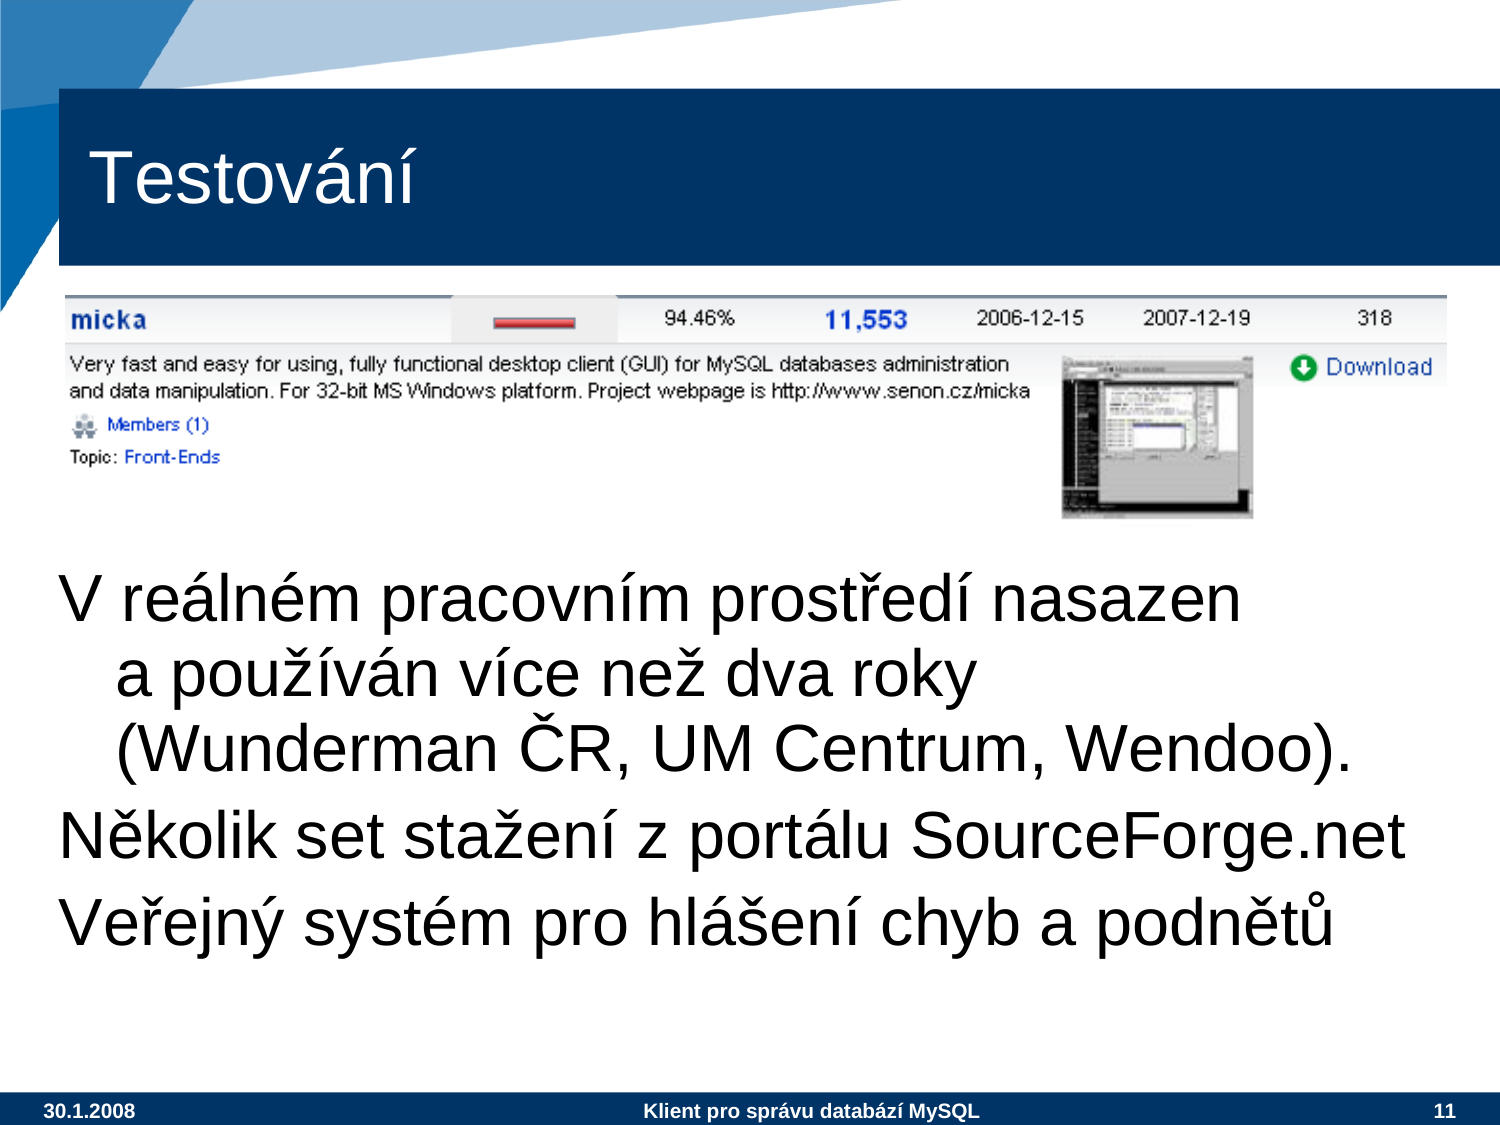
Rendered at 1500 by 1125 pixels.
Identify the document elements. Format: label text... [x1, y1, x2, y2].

picture [0, 0, 1447, 527]
list V reálném pracovním prostředí nasazen a používán více než dva roky (Wunderman ČR, UM Centrum, Wendoo). Několik set stažení z portálu SourceForge.net Veřejný systém pro hlášení chyb a podnětů [59, 561, 1475, 1034]
title Testování [88, 125, 1500, 229]
